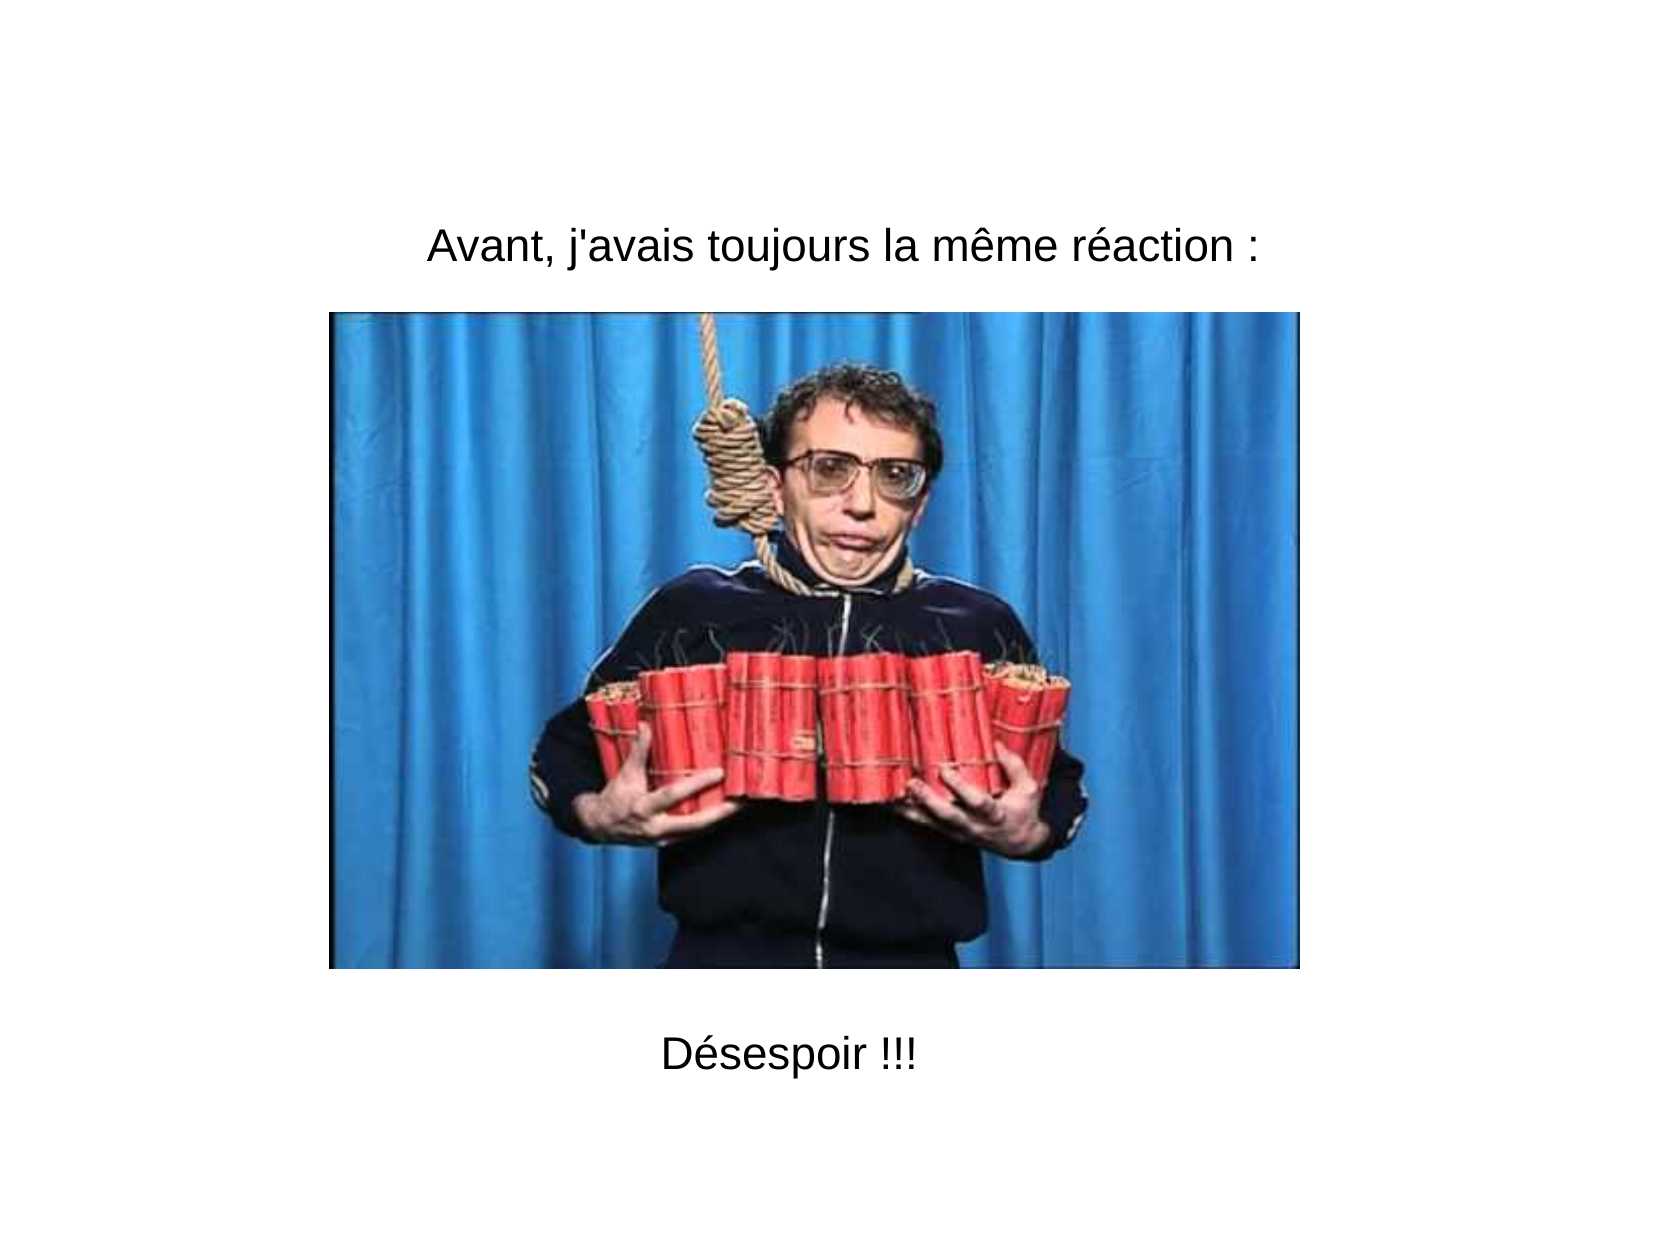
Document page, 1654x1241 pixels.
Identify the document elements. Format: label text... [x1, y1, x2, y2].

text_box Avant, j'avais toujours la même réaction : [412, 212, 1276, 279]
text_box Désespoir !!! [645, 1020, 934, 1087]
picture [329, 312, 1300, 969]
